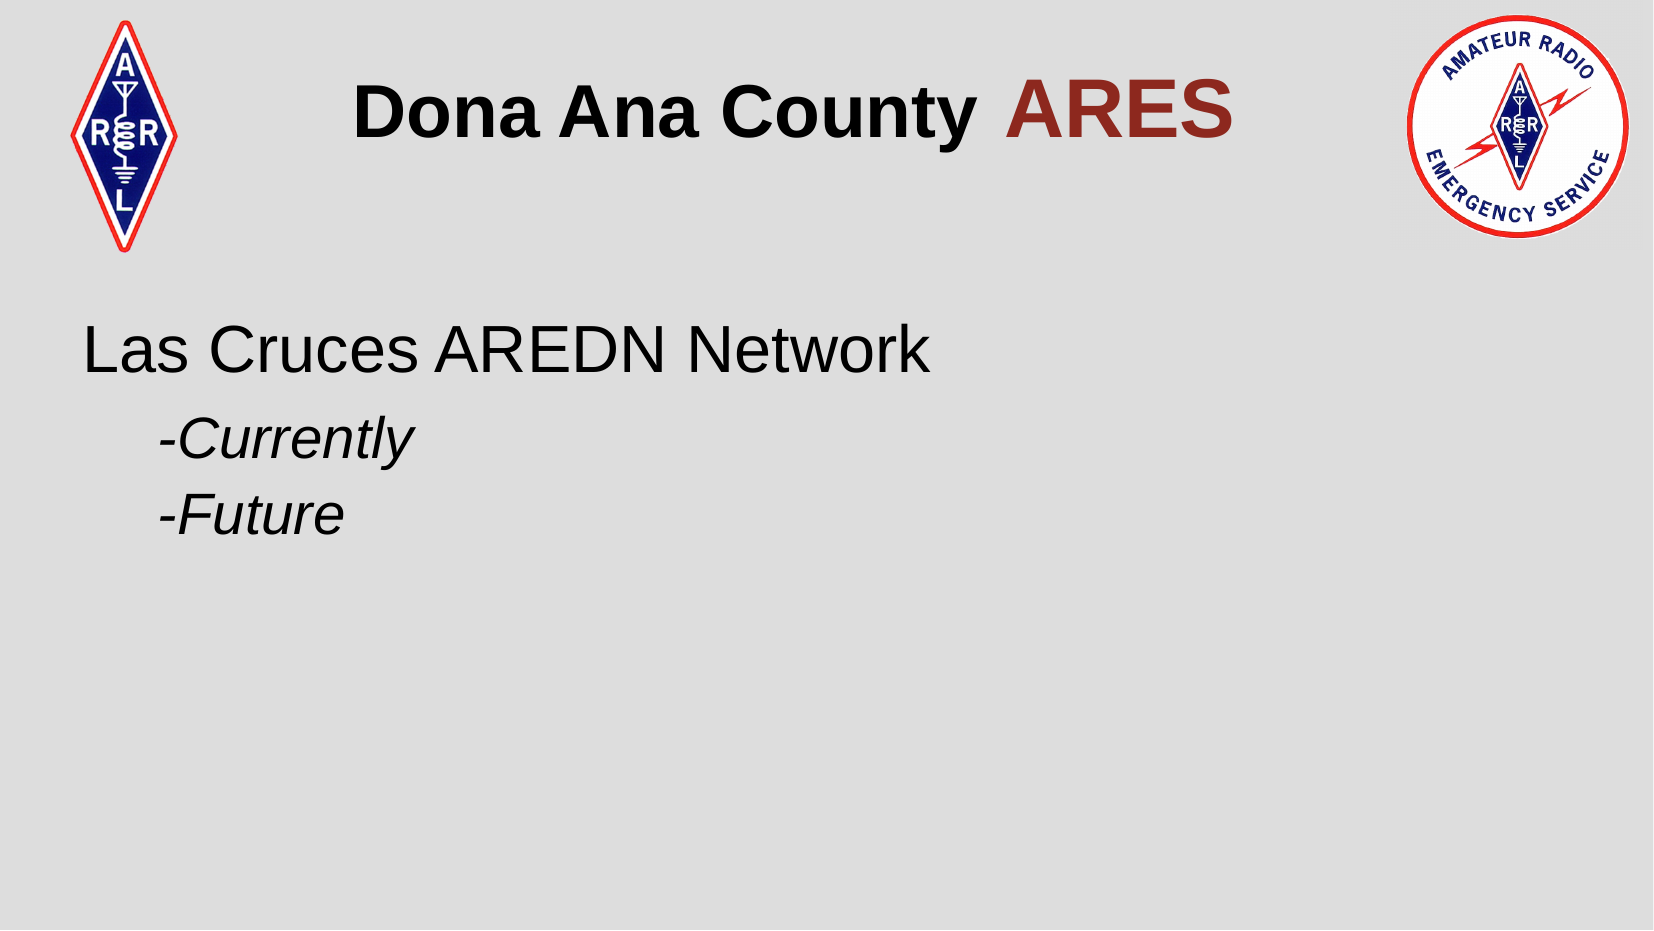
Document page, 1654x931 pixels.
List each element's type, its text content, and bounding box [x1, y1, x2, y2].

picture [38, 9, 209, 265]
title Dona Ana County ARES [209, 21, 1390, 190]
picture [1390, 0, 1643, 250]
subtitle Las Cruces AREDN Network -Currently -Future [82, 300, 1584, 877]
